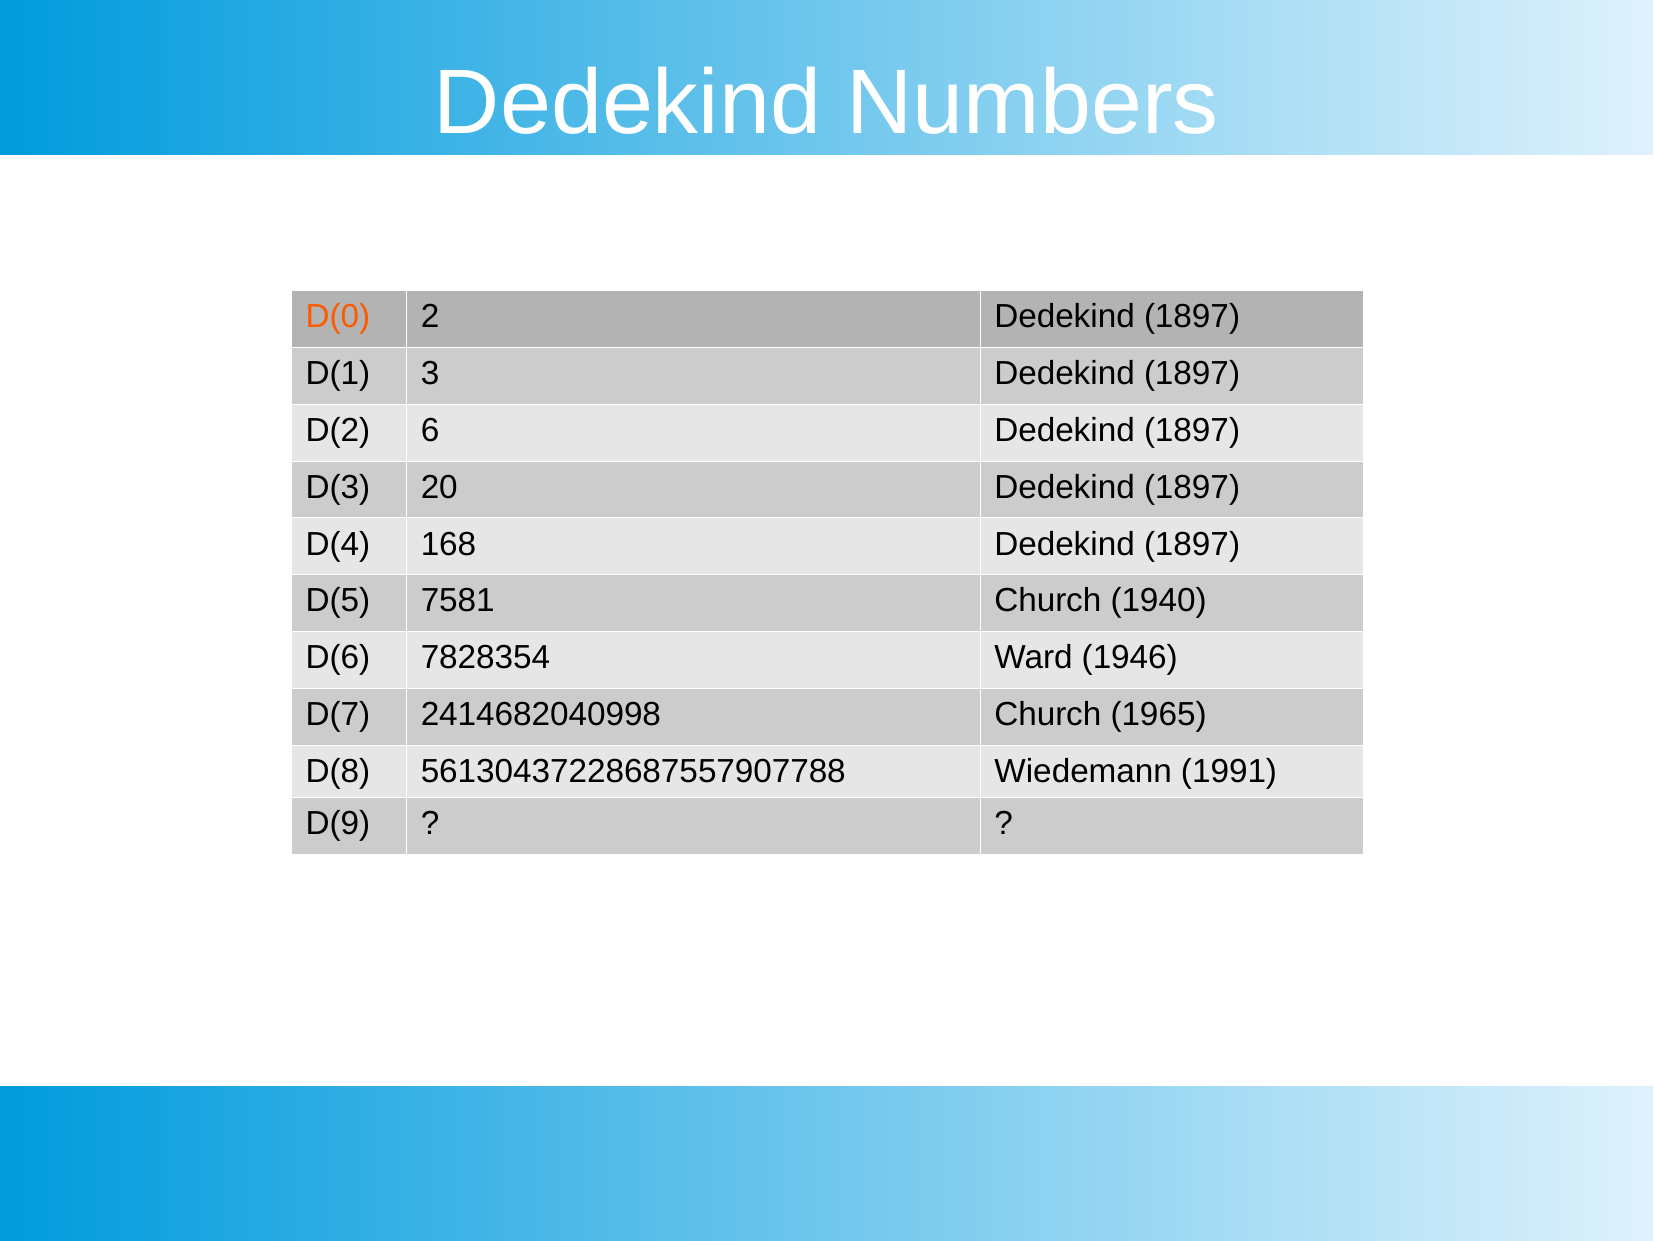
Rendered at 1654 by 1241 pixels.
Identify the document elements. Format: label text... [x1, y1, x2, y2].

table_cell 56130437228687557907788 [407, 746, 980, 797]
table_cell Church (1940) [981, 575, 1363, 631]
table_cell D(3) [292, 462, 406, 517]
table_cell D(8) [292, 746, 406, 797]
table_cell D(4) [292, 518, 406, 574]
table_cell D(6) [292, 632, 406, 688]
table_cell D(7) [292, 689, 406, 745]
table_header Dedekind (1897) [981, 291, 1363, 347]
table_cell ? [407, 798, 980, 854]
title Dedekind Numbers [82, 49, 1571, 155]
table_cell 3 [407, 348, 980, 404]
table_cell 7828354 [407, 632, 980, 688]
table_cell Church (1965) [981, 689, 1363, 745]
table_cell 2414682040998 [407, 689, 980, 745]
table_cell D(1) [292, 348, 406, 404]
table_cell Dedekind (1897) [981, 405, 1363, 461]
table_cell 7581 [407, 575, 980, 631]
table_cell D(2) [292, 405, 406, 461]
table_cell Ward (1946) [981, 632, 1363, 688]
table_cell Dedekind (1897) [981, 348, 1363, 404]
table_cell Dedekind (1897) [981, 518, 1363, 574]
table_cell 6 [407, 405, 980, 461]
table_cell D(9) [292, 798, 406, 854]
table_cell Dedekind (1897) [981, 462, 1363, 517]
table_cell 20 [407, 462, 980, 517]
table_cell D(5) [292, 575, 406, 631]
table_cell ? [981, 798, 1363, 854]
table_cell 168 [407, 518, 980, 574]
table_header D(0) [292, 291, 406, 347]
table_header 2 [407, 291, 980, 347]
table_cell Wiedemann (1991) [981, 746, 1363, 797]
